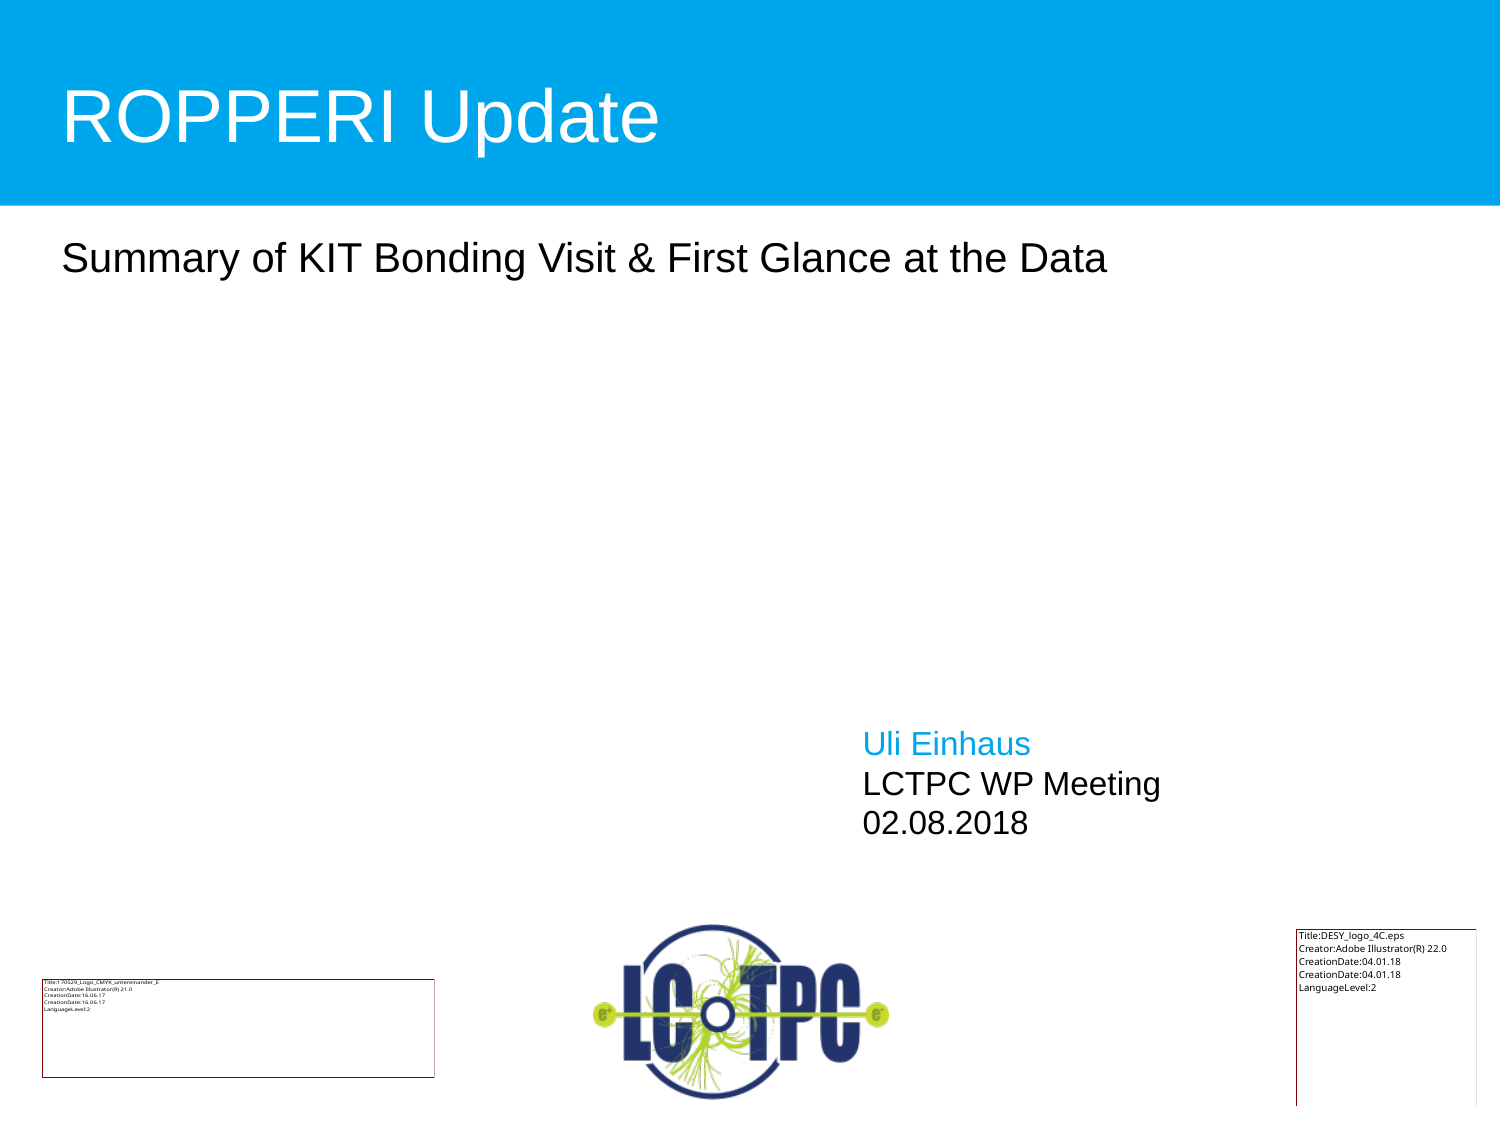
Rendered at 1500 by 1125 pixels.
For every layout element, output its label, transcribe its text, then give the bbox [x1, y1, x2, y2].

subtitle Summary of KIT Bonding Visit & First Glance at the Data [46, 223, 1446, 304]
title ROPPERI Update [46, 0, 1444, 165]
text_box Uli Einhaus LCTPC WP Meeting 02.08.2018 [847, 714, 1342, 850]
picture [593, 924, 889, 1100]
